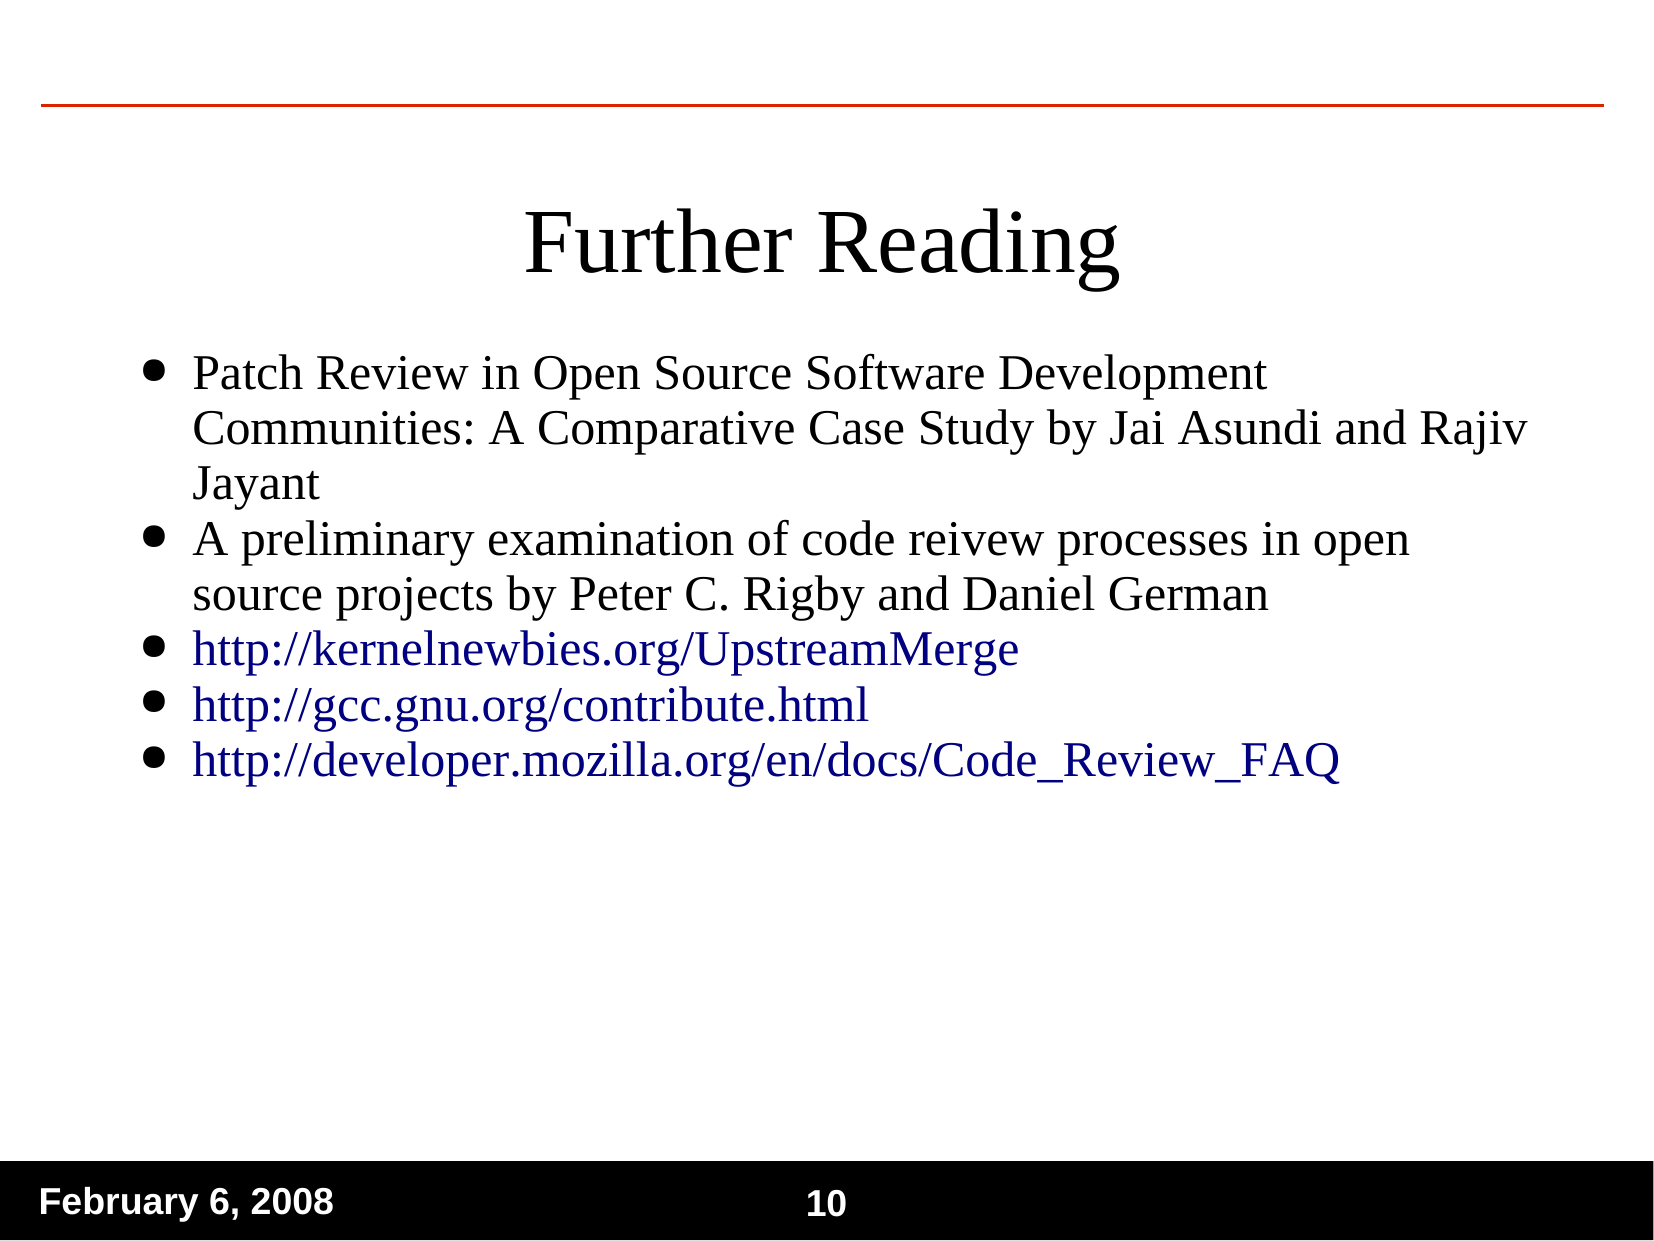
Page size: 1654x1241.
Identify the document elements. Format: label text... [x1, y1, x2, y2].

title Further Reading [117, 137, 1530, 346]
list Patch Review in Open Source Software Development Communities: A Comparative Case Study by Jai Asundi and Rajiv Jayant A preliminary examination of code reivew processes in open source projects by Peter C. Rigby and Daniel German http://kernelnewbies.org/UpstreamMerge http://gcc.gnu.org/contribute.html http://developer.mozilla.org/en/docs/Code_Review_FAQ [121, 344, 1534, 1127]
